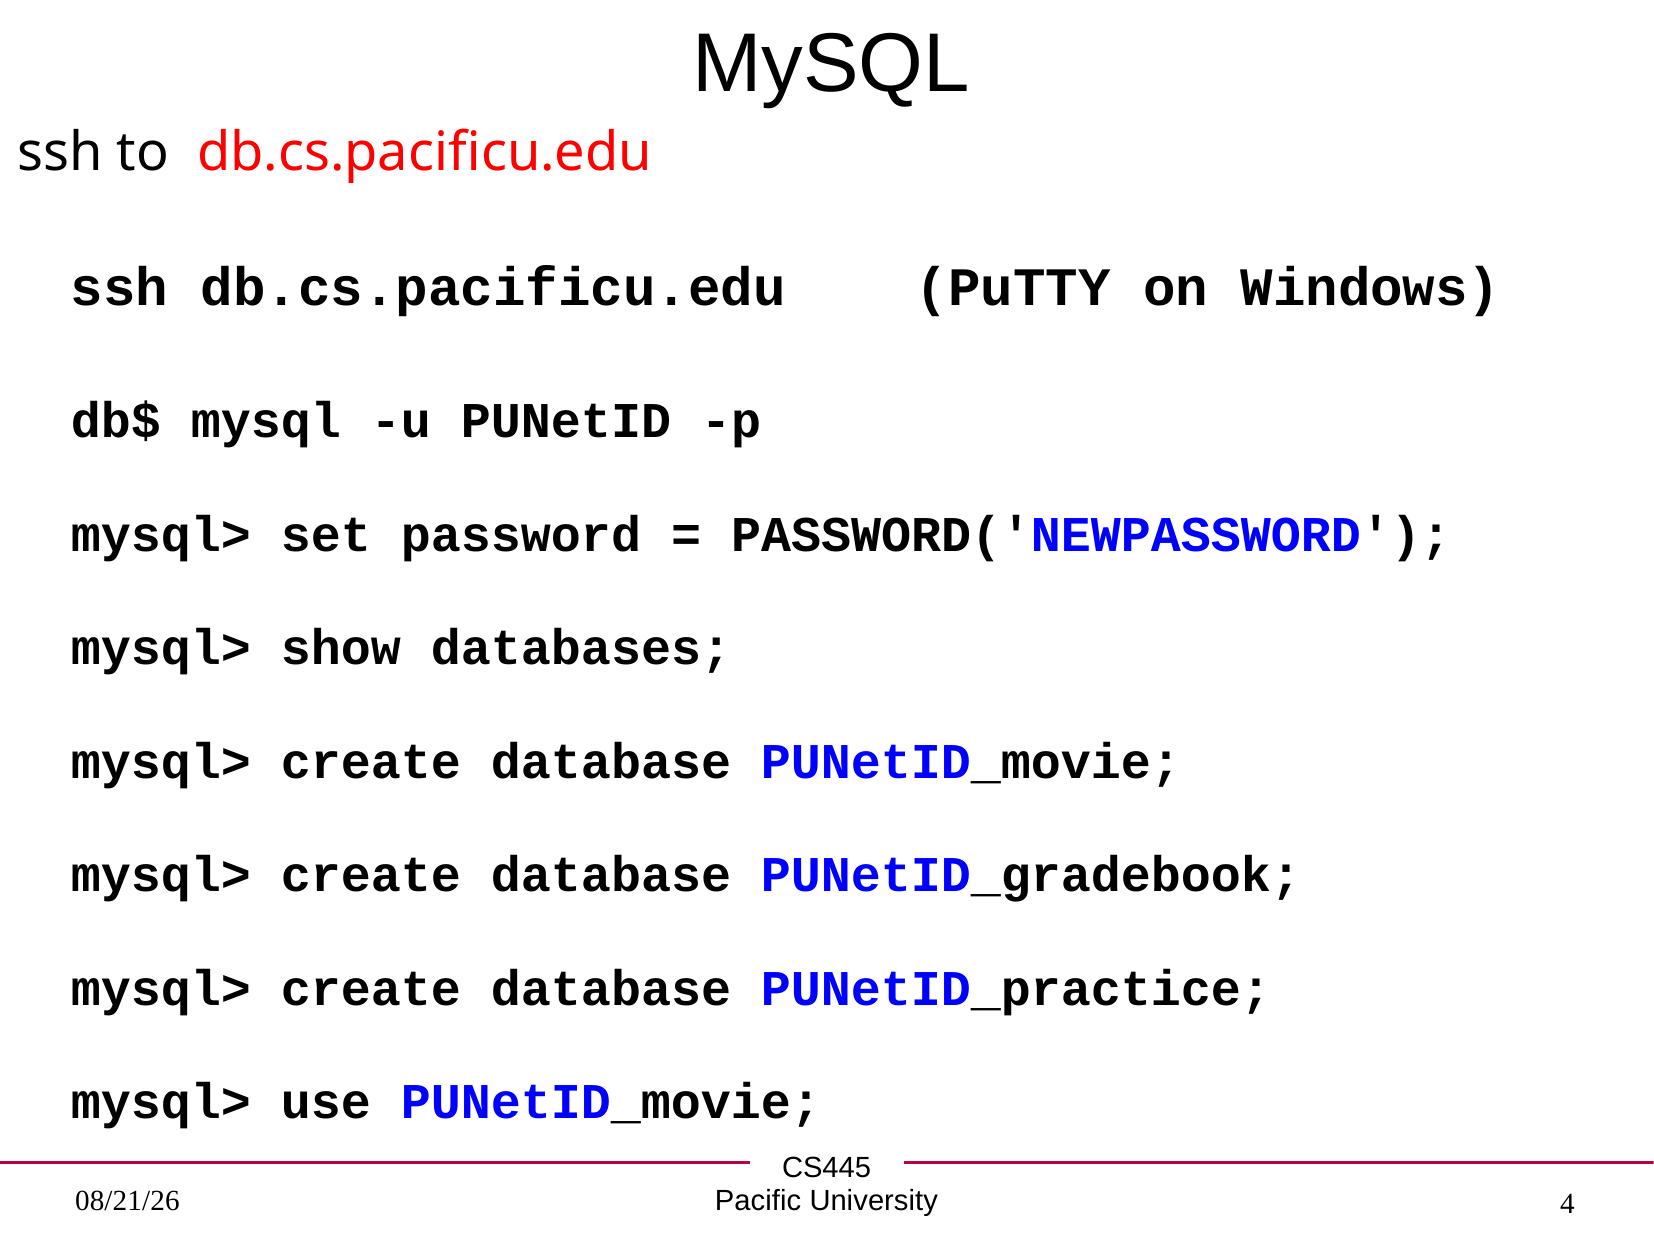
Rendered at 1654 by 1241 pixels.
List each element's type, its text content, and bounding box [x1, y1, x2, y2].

list ssh to db.cs.pacificu.edu ssh db.cs.pacificu.edu (PuTTY on Windows) db$ mysql -u PUNetID -p mysql> set password = PASSWORD('NEWPASSWORD'); mysql> show databases; mysql> create database PUNetID_movie; mysql> create database PUNetID_gradebook; mysql> create database PUNetID_practice; mysql> use PUNetID_movie; [0, 112, 1654, 1139]
title MySQL [86, 15, 1576, 109]
